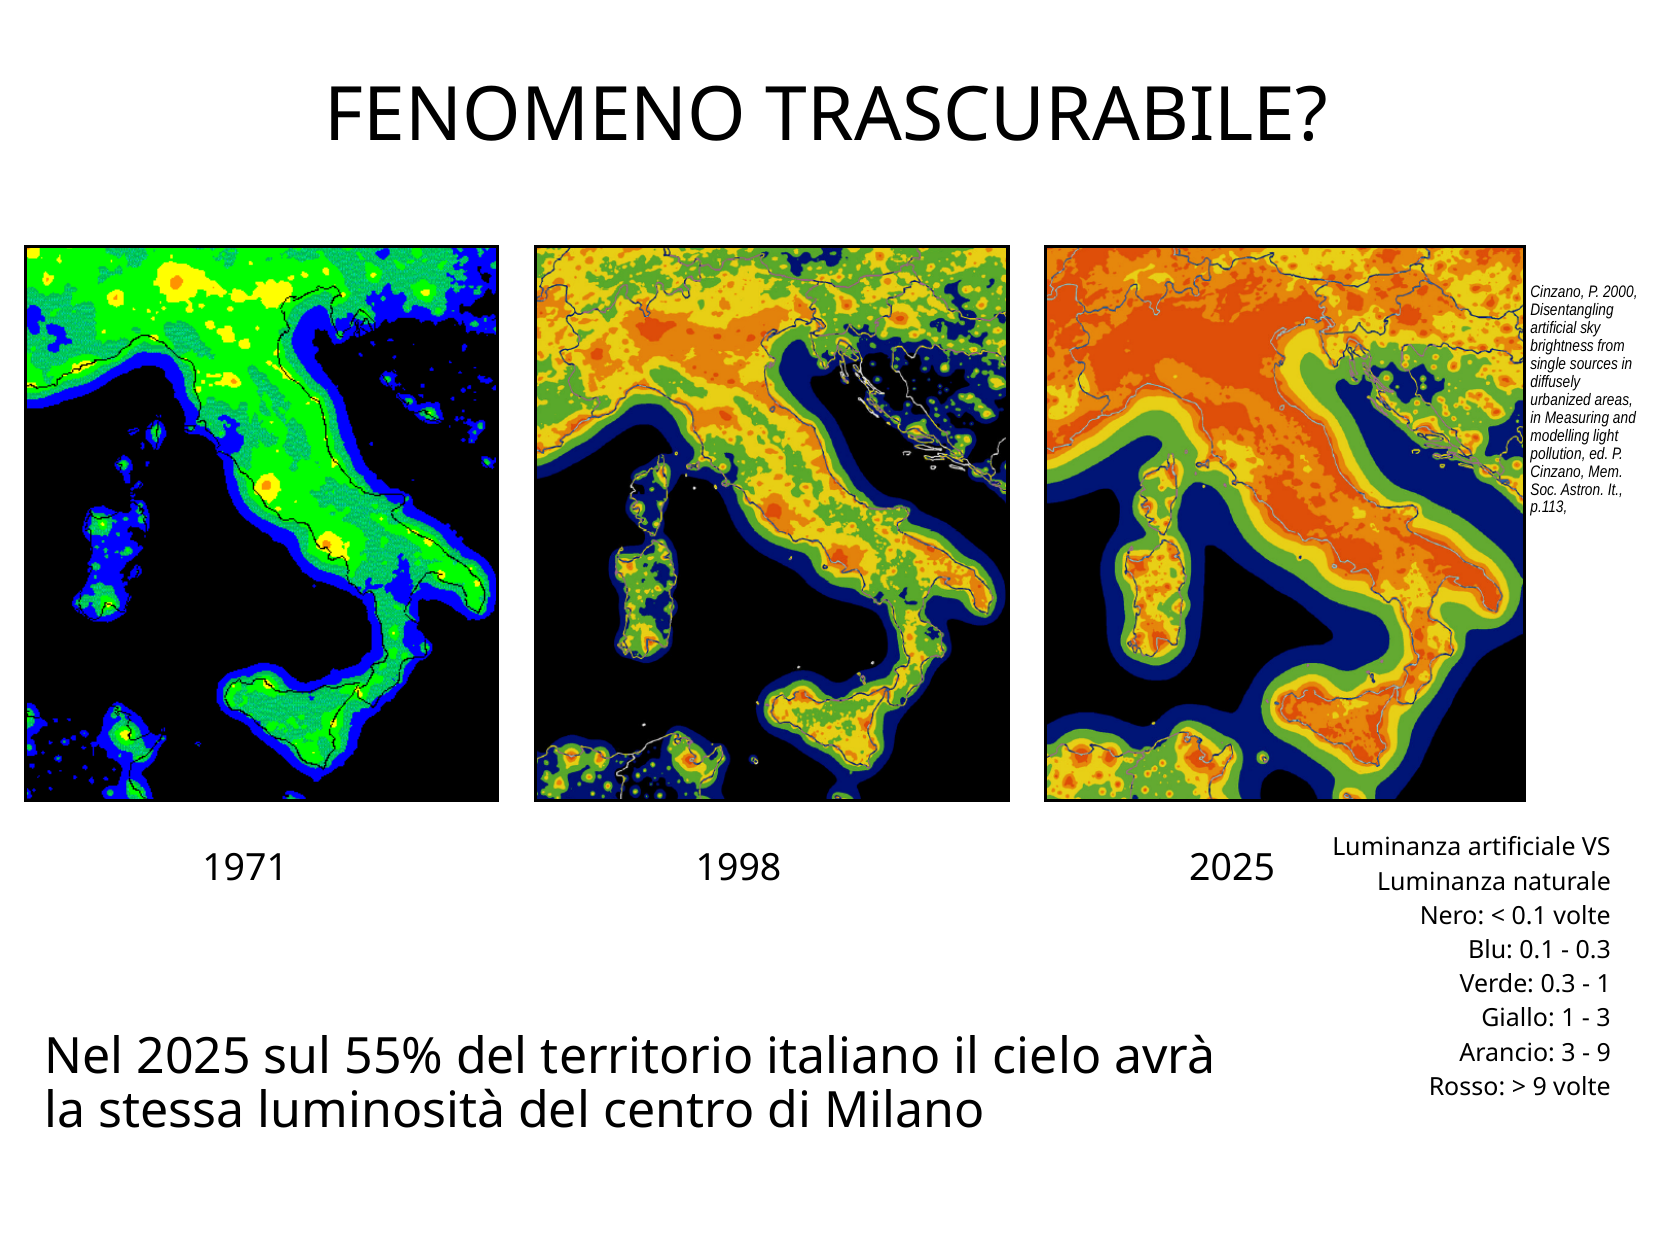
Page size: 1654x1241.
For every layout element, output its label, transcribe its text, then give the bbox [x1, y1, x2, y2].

picture [537, 247, 1007, 800]
text_box Nel 2025 sul 55% del territorio italiano il cielo avrà la stessa luminosità del centro di Milano [29, 1022, 1477, 1146]
text_box FENOMENO TRASCURABILE? [124, 44, 1530, 176]
picture [27, 247, 497, 800]
text_box Luminanza artificiale VS Luminanza naturale Nero: < 0.1 volte Blu: 0.1 - 0.3 Verde: 0.3 - 1 Giallo: 1 - 3 Arancio: 3 - 9 Rosso: > 9 volte [1311, 826, 1626, 1109]
picture [1047, 247, 1523, 800]
text_box 1971 [179, 840, 455, 950]
text_box 2025 [1157, 840, 1434, 950]
text_box Cinzano, P. 2000, Disentangling artificial sky brightness from single sources in diffusely urbanized areas, in Measuring and modelling light pollution, ed. P. Cinzano, Mem. Soc. Astron. It., p.113, [1526, 275, 1654, 547]
text_box 1998 [661, 840, 937, 950]
